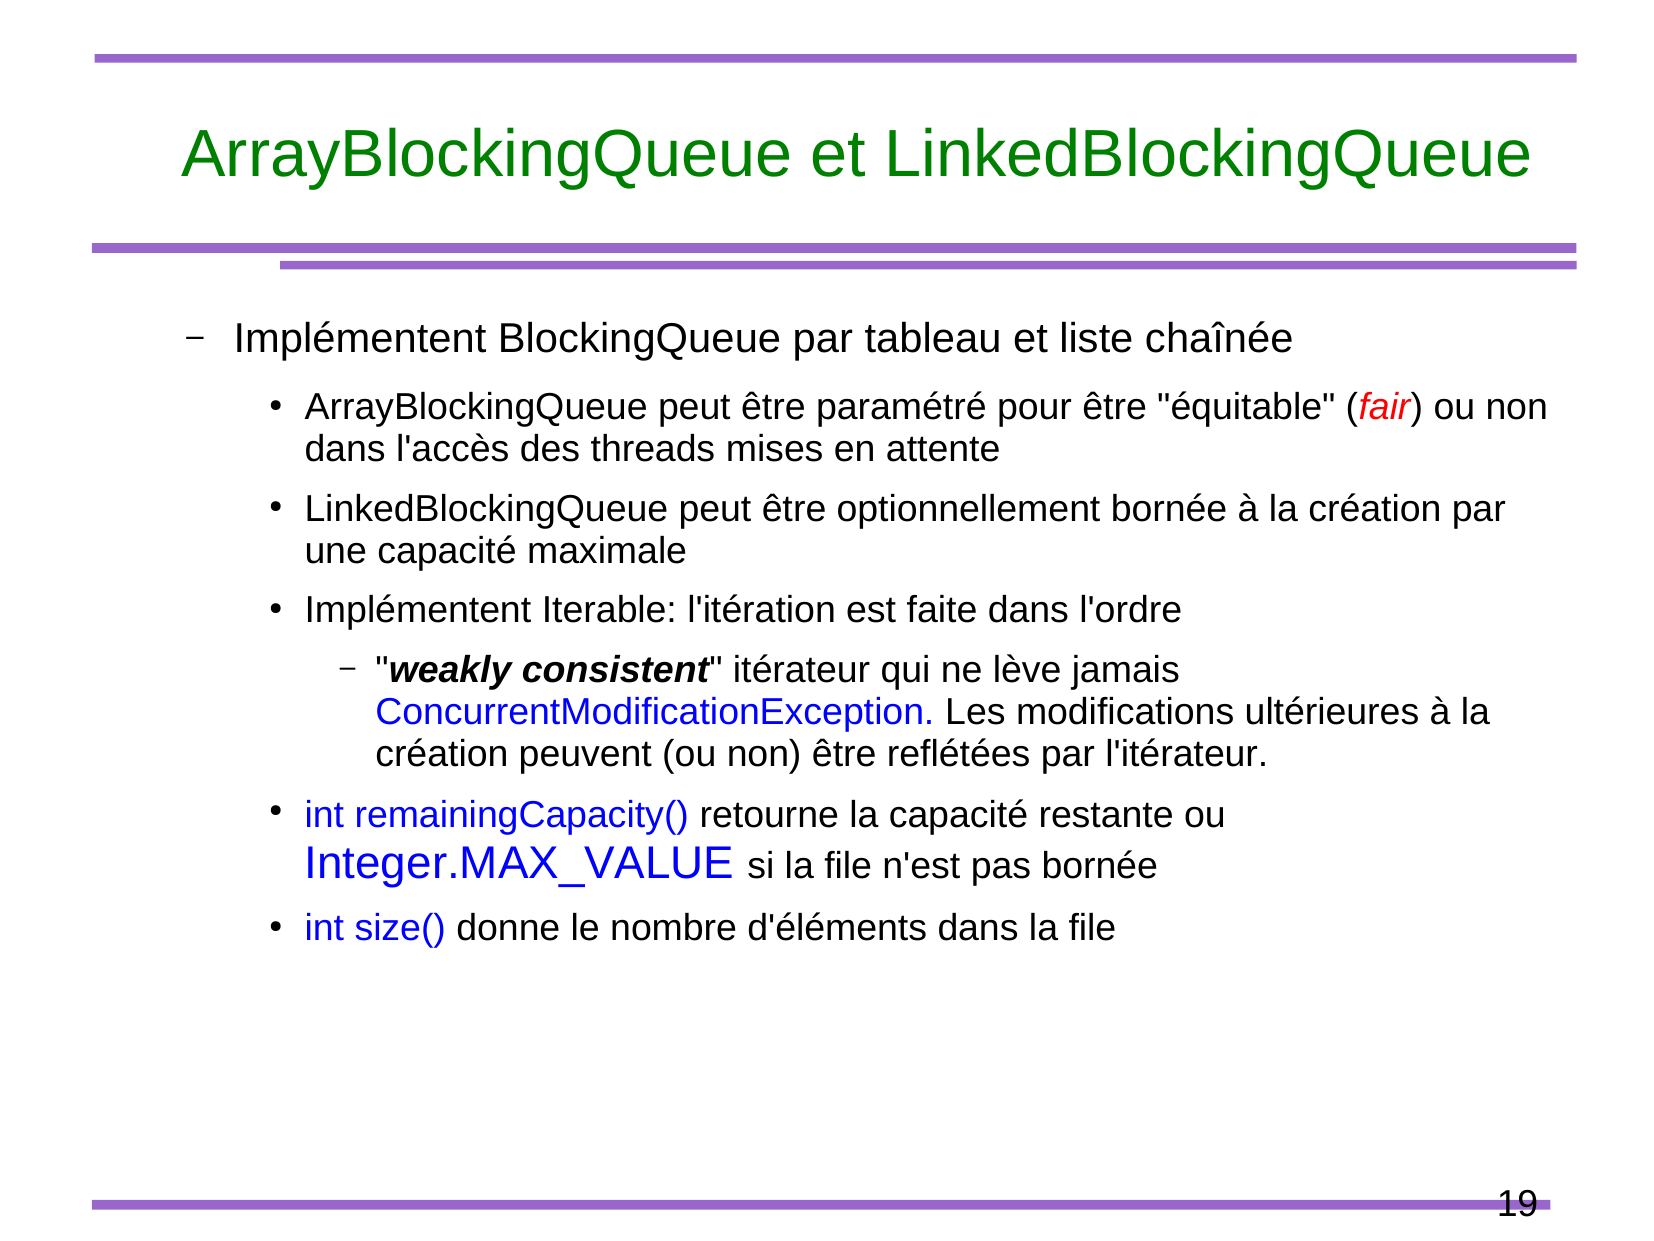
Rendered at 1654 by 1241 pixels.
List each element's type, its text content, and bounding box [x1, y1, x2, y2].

list Implémentent BlockingQueue par tableau et liste chaînée ArrayBlockingQueue peut être paramétré pour être "équitable" (fair) ou non dans l'accès des threads mises en attente LinkedBlockingQueue peut être optionnellement bornée à la création par une capacité maximale Implémentent Iterable: l'itération est faite dans l'ordre "weakly consistent" itérateur qui ne lève jamais ConcurrentModificationException. Les modifications ultérieures à la création peuvent (ou non) être reflétées par l'itérateur. int remainingCapacity() retourne la capacité restante ou Integer.MAX_VALUE si la file n'est pas bornée int size() donne le nombre d'éléments dans la file [92, 315, 1563, 1163]
title ArrayBlockingQueue et LinkedBlockingQueue [121, 49, 1534, 257]
